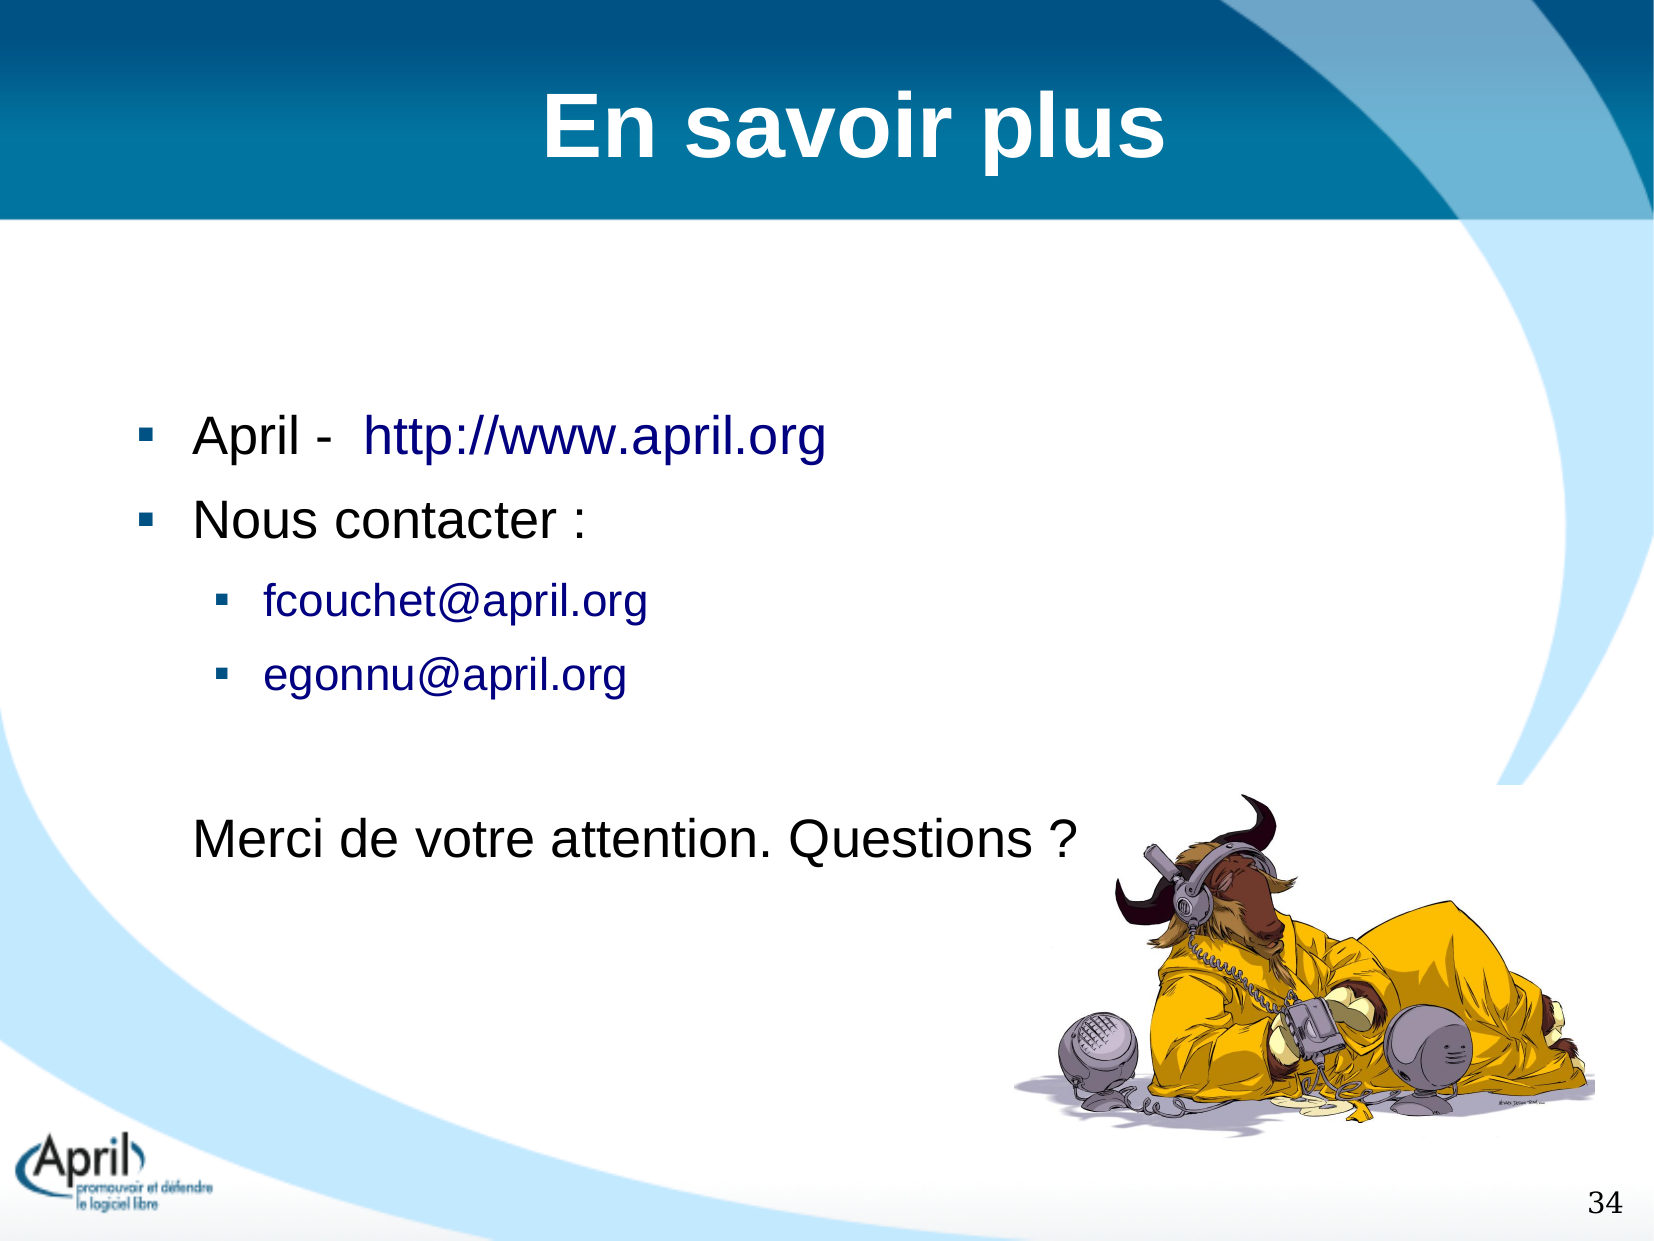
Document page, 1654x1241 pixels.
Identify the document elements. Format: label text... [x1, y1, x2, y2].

title En savoir plus [118, 22, 1531, 230]
picture [0, 0, 1654, 1241]
list April - http://www.april.org Nous contacter : fcouchet@april.org egonnu@april.org Merci de votre attention. Questions ? [121, 321, 1534, 1227]
